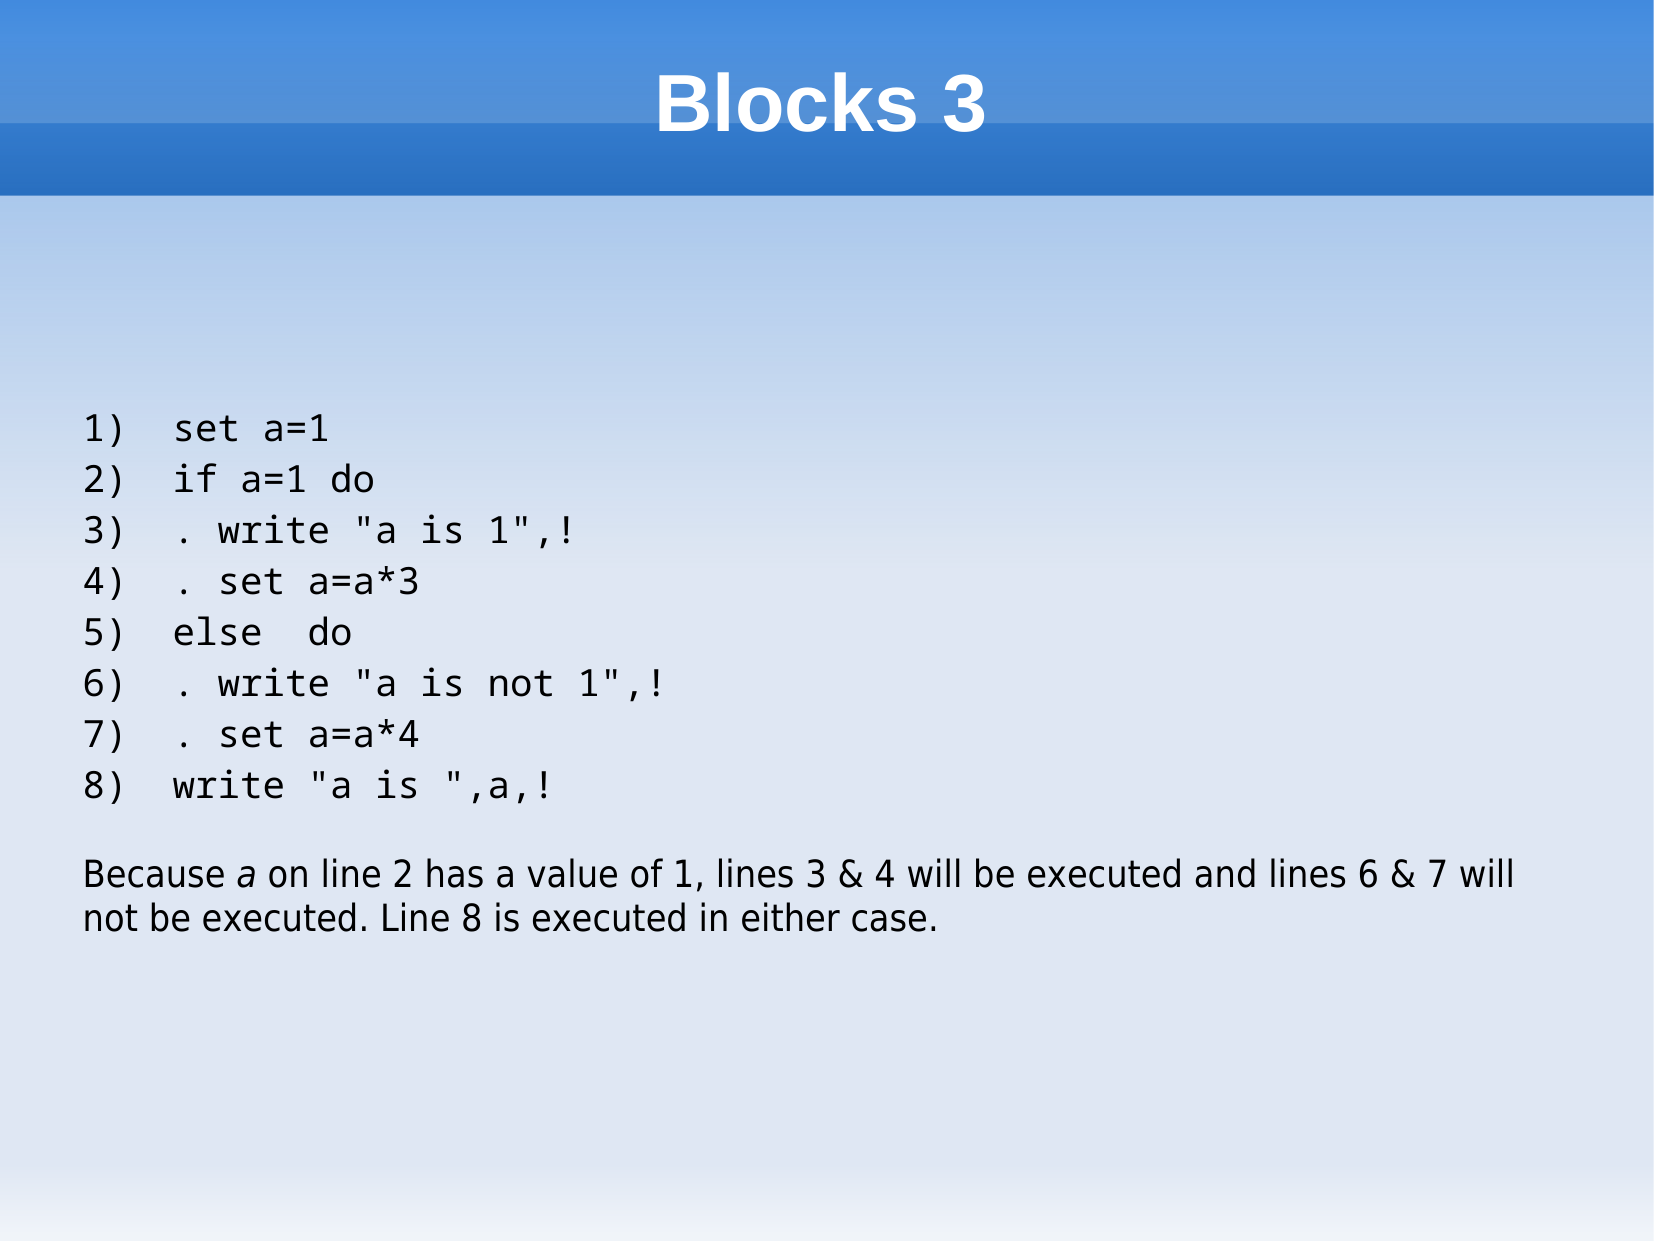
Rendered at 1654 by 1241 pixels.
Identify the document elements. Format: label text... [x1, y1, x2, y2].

subtitle set a=1 if a=1 do . write "a is 1",! . set a=a*3 else do . write "a is not 1",! . set a=a*4 write "a is ",a,! Because a on line 2 has a value of 1, lines 3 & 4 will be executed and lines 6 & 7 will not be executed. Line 8 is executed in either case. [82, 290, 1571, 1109]
picture [0, 0, 1654, 1241]
title Blocks 3 [76, 0, 1565, 208]
